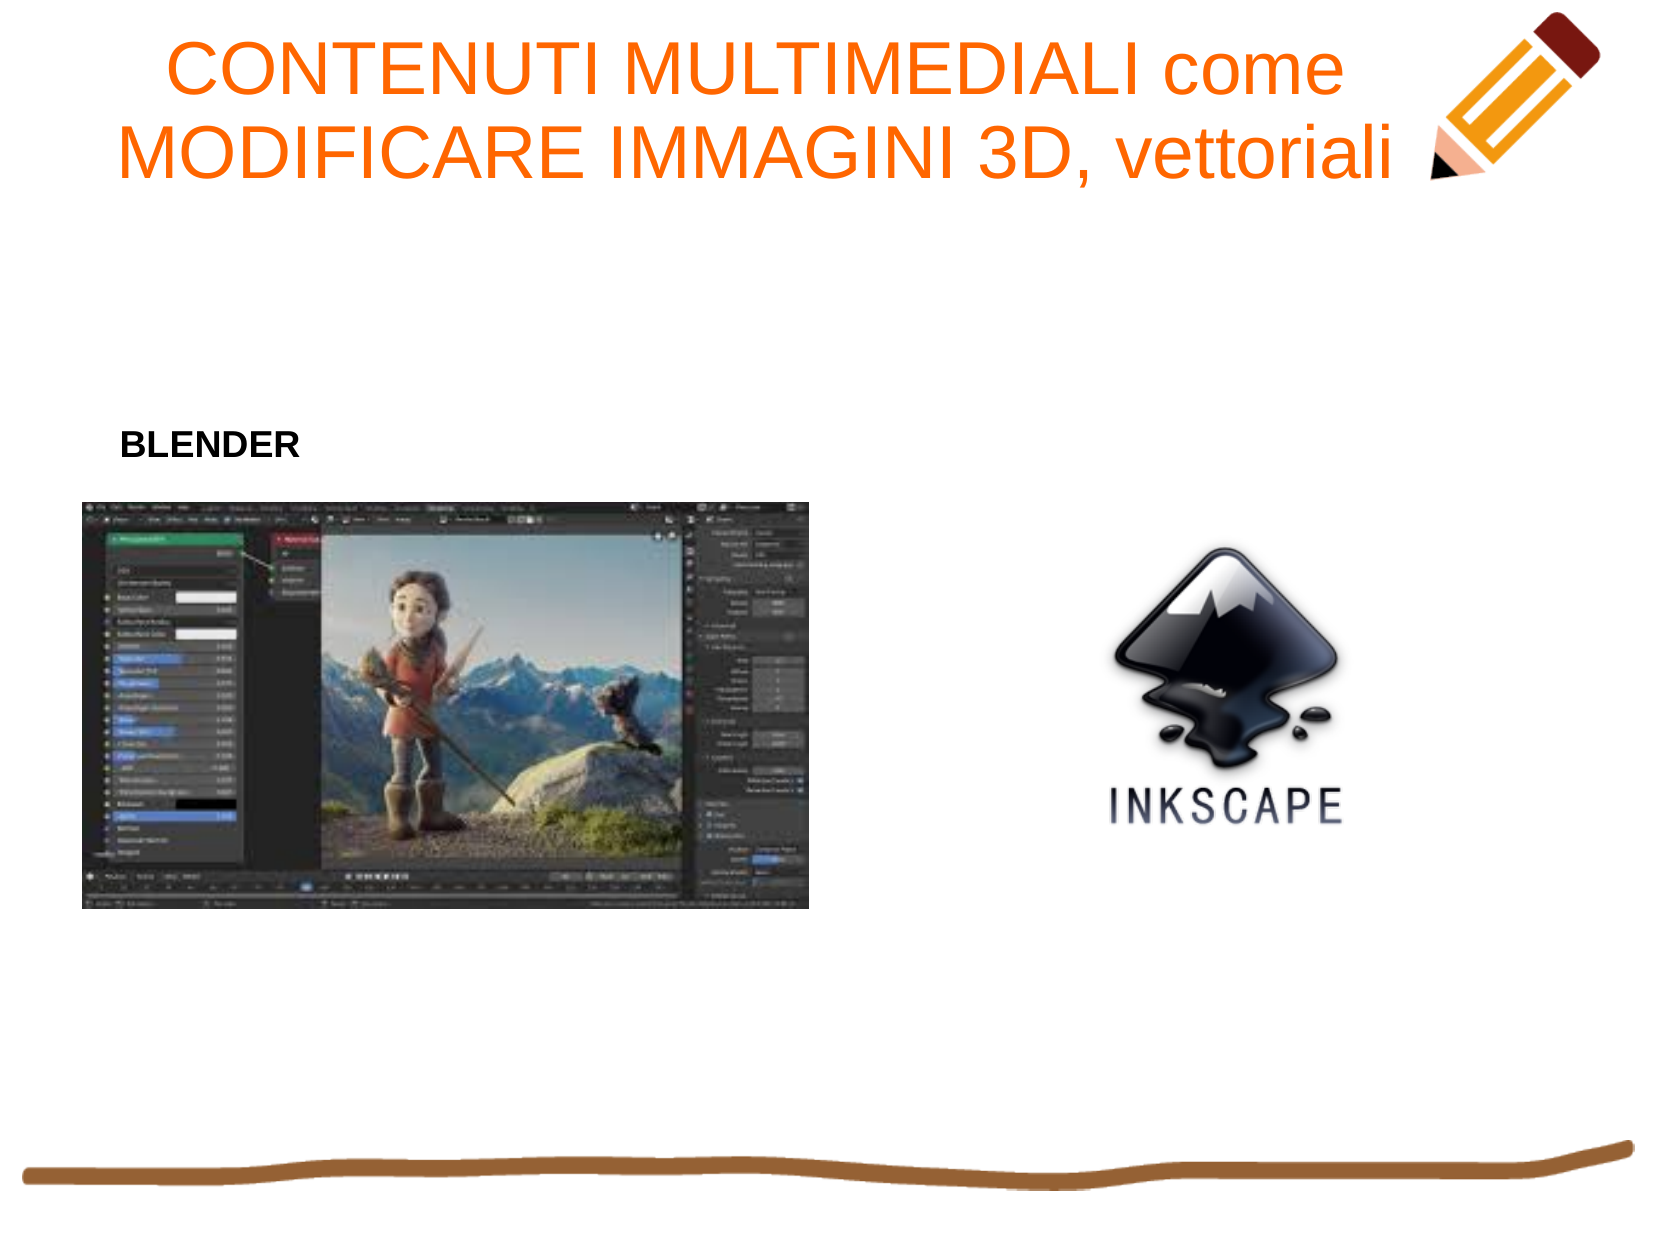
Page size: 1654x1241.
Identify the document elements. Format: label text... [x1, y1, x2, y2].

picture [992, 509, 1463, 863]
title CONTENUTI MULTIMEDIALI come MODIFICARE IMMAGINI 3D, vettoriali [82, 26, 1430, 195]
text_box BLENDER [104, 416, 316, 473]
picture [82, 502, 809, 909]
picture [1430, 12, 1601, 181]
picture [22, 1140, 1635, 1191]
